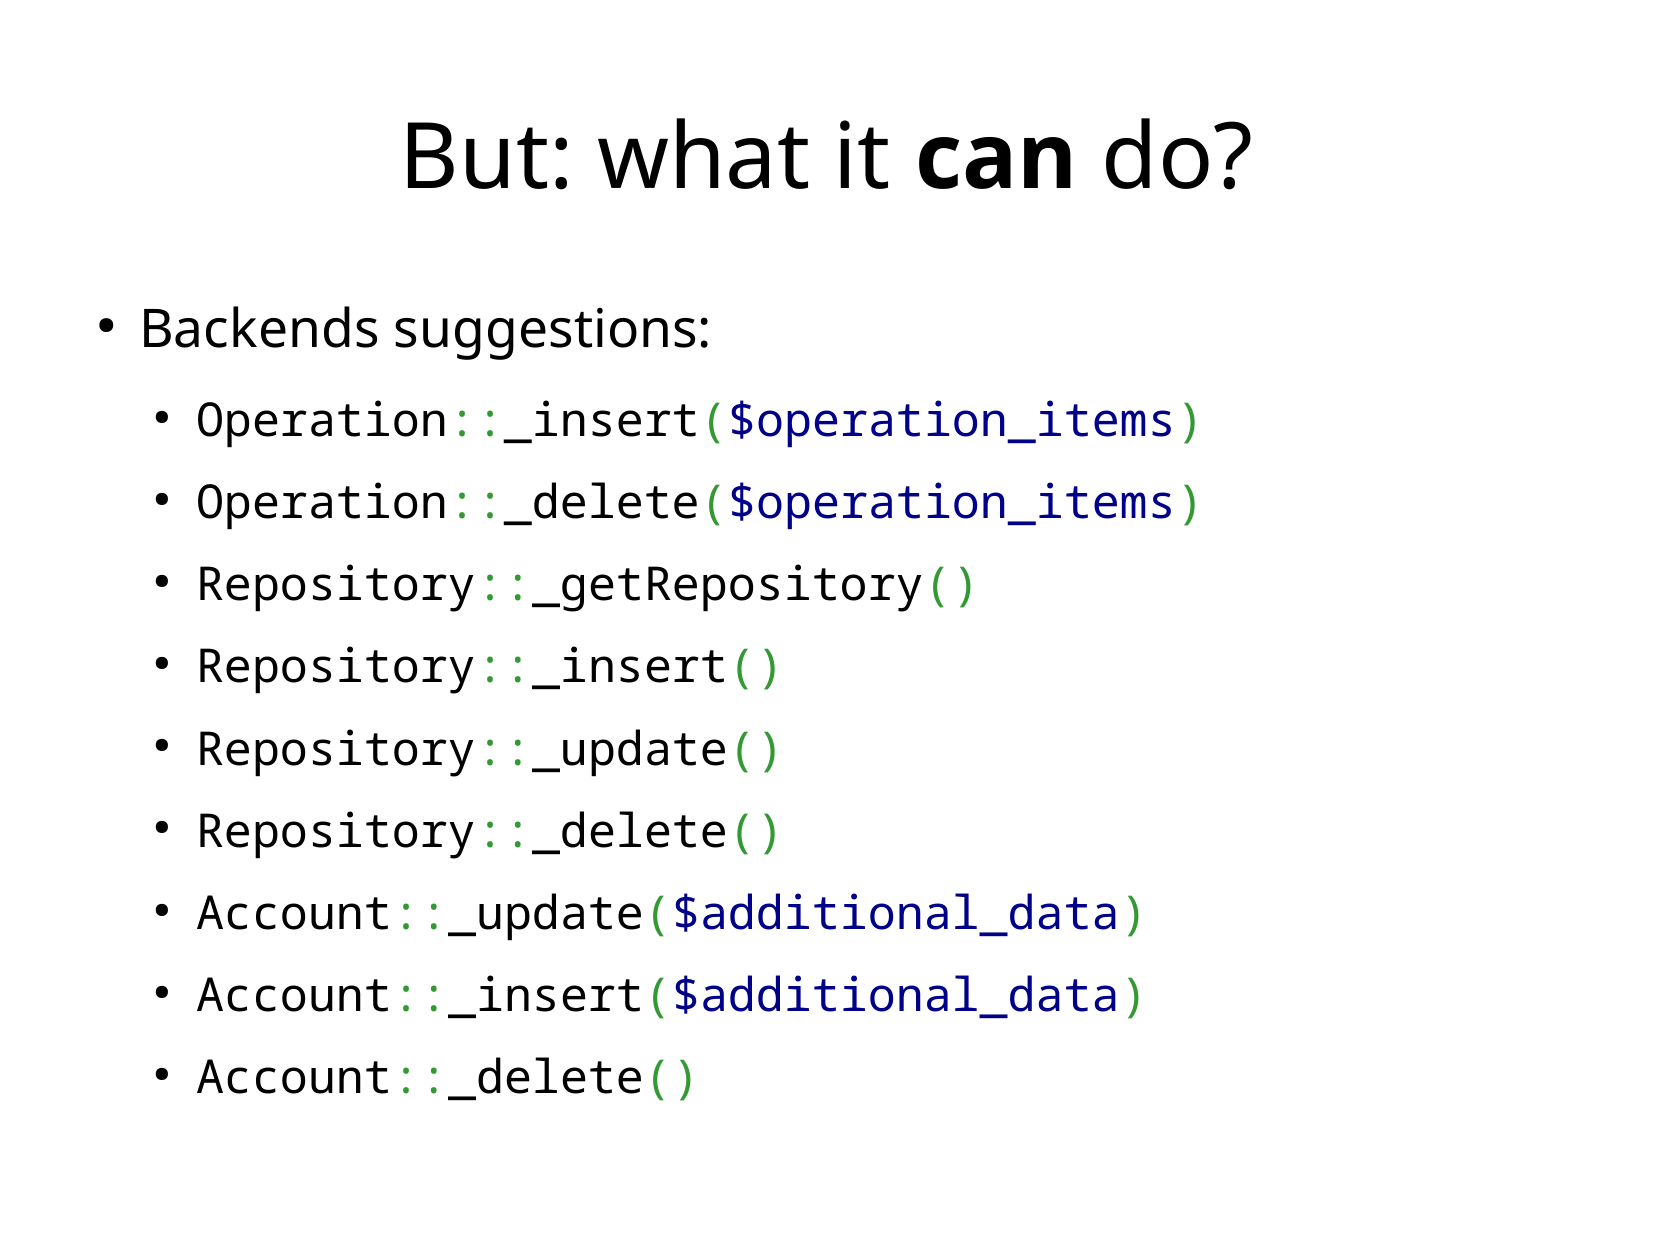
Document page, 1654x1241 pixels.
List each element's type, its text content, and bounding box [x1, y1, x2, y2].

title But: what it can do? [82, 56, 1571, 250]
list Backends suggestions: Operation::_insert($operation_items) Operation::_delete($operation_items) Repository::_getRepository() Repository::_insert() Repository::_update() Repository::_delete() Account::_update($additional_data) Account::_insert($additional_data) Account::_delete() [82, 290, 1571, 1109]
